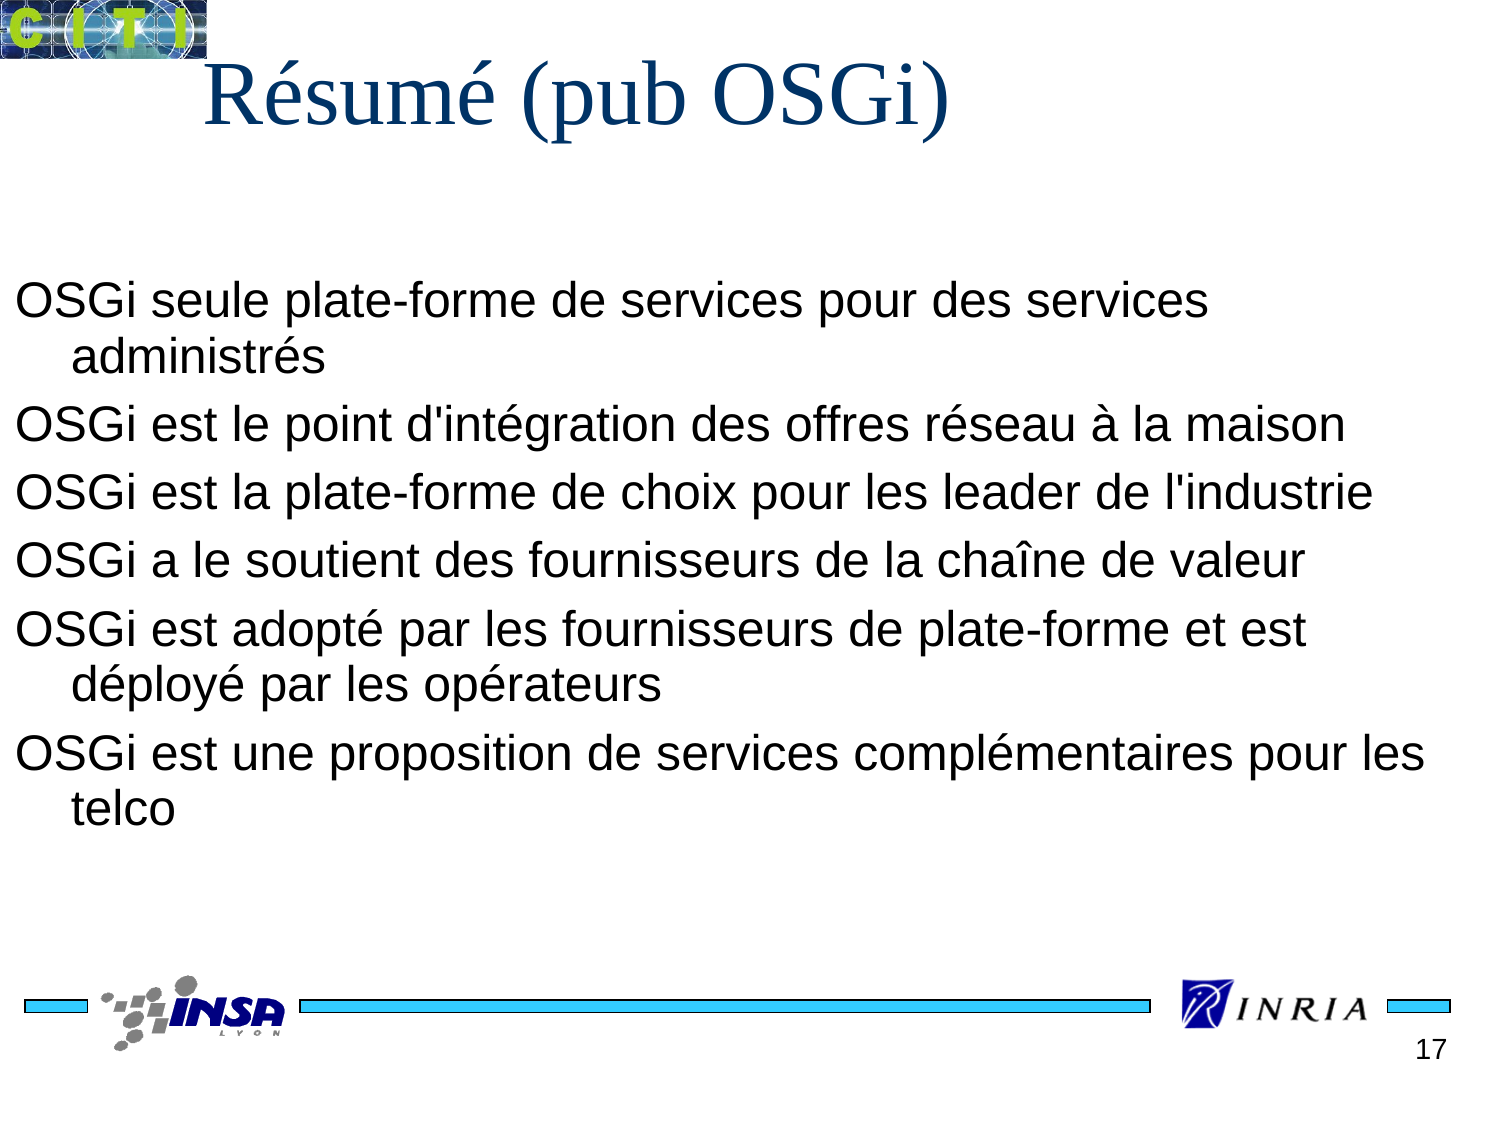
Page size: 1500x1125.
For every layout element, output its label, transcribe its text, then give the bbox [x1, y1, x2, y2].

picture [0, 0, 187, 59]
list OSGi seule plate-forme de services pour des services administrés OSGi est le point d'intégration des offres réseau à la maison OSGi est la plate-forme de choix pour les leader de l'industrie OSGi a le soutient des fournisseurs de la chaîne de valeur OSGi est adopté par les fournisseurs de plate-forme et est déployé par les opérateurs OSGi est une proposition de services complémentaires pour les telco [0, 264, 1463, 845]
title Résumé (pub OSGi) [187, 0, 1463, 188]
picture [1175, 977, 1375, 1032]
